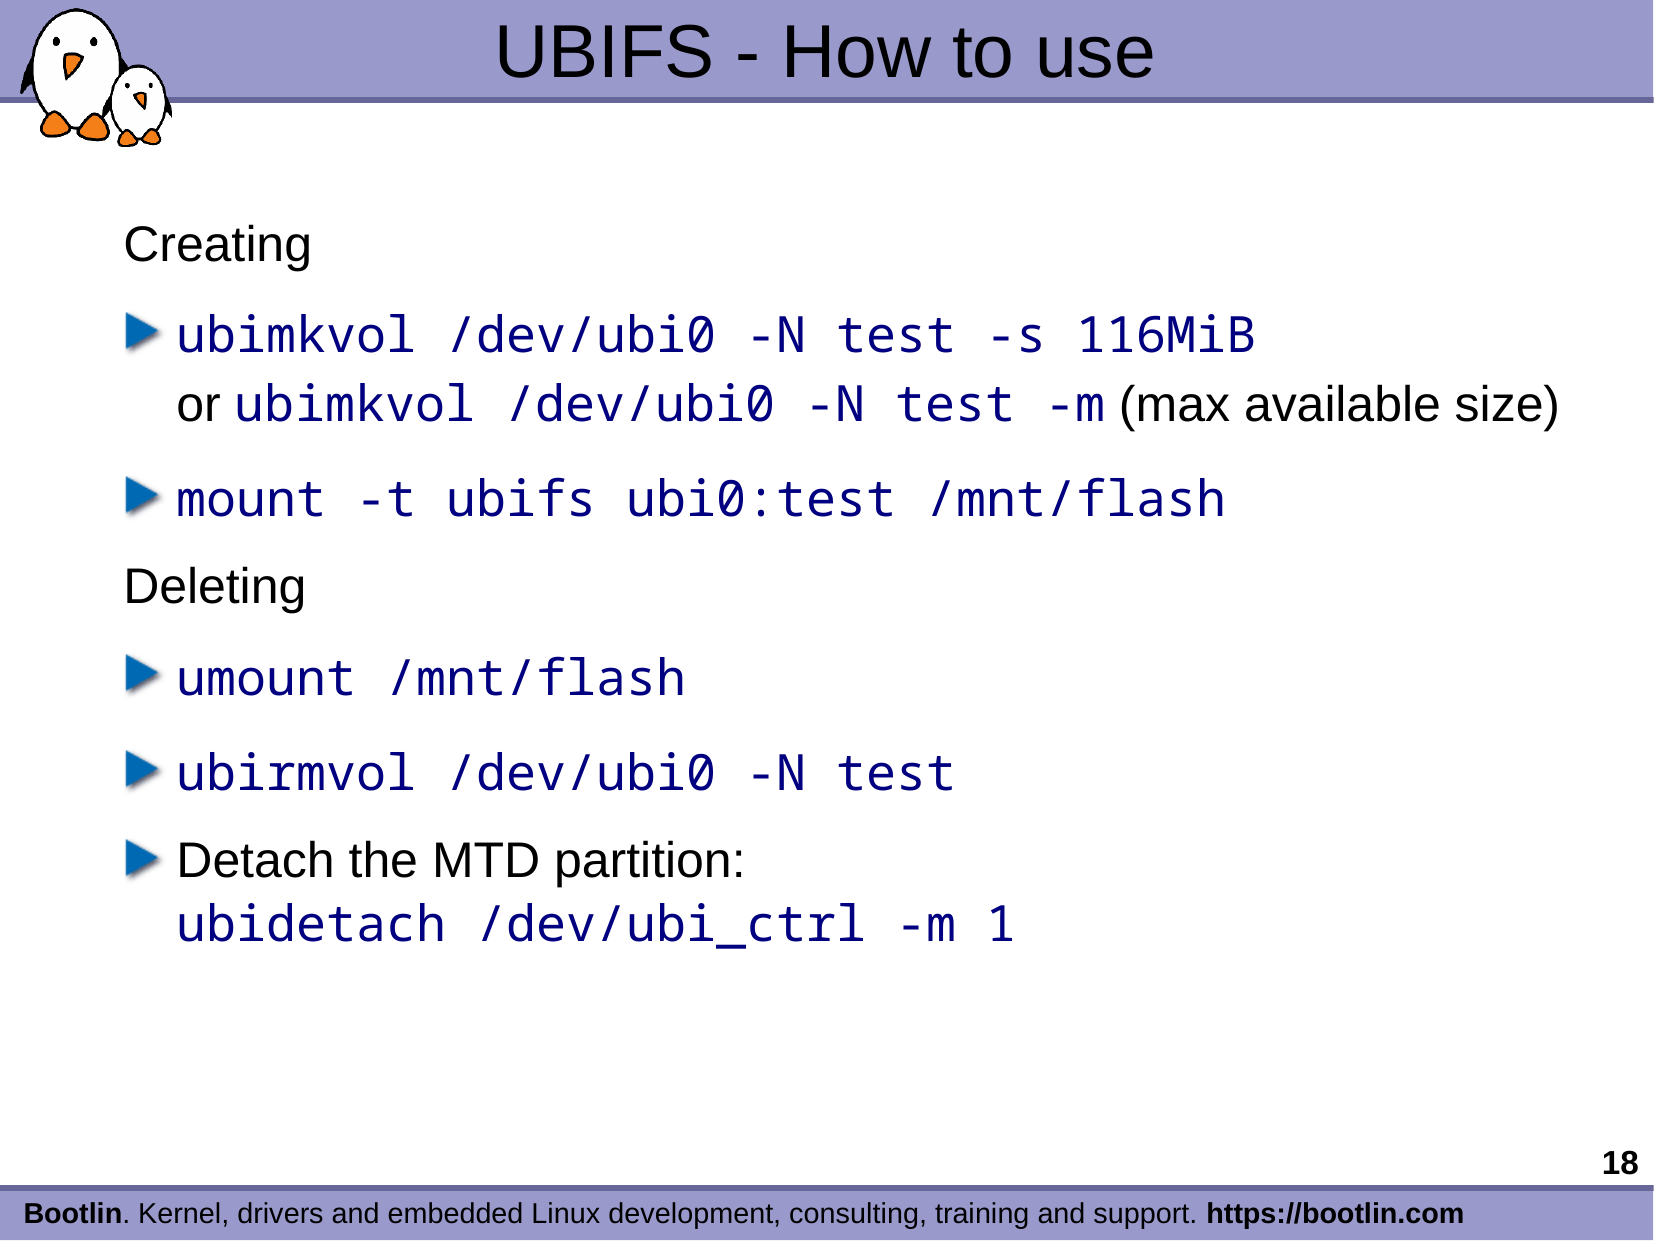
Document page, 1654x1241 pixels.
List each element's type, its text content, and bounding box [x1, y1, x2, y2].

picture [20, 8, 172, 147]
list Creating ubimkvol /dev/ubi0 -N test -s 116MiB or ubimkvol /dev/ubi0 -N test -m (max available size) mount -t ubifs ubi0:test /mnt/flash Deleting umount /mnt/flash ubirmvol /dev/ubi0 -N test Detach the MTD partition: ubidetach /dev/ubi_ctrl -m 1 [105, 216, 1566, 1066]
title UBIFS - How to use [99, 0, 1552, 104]
